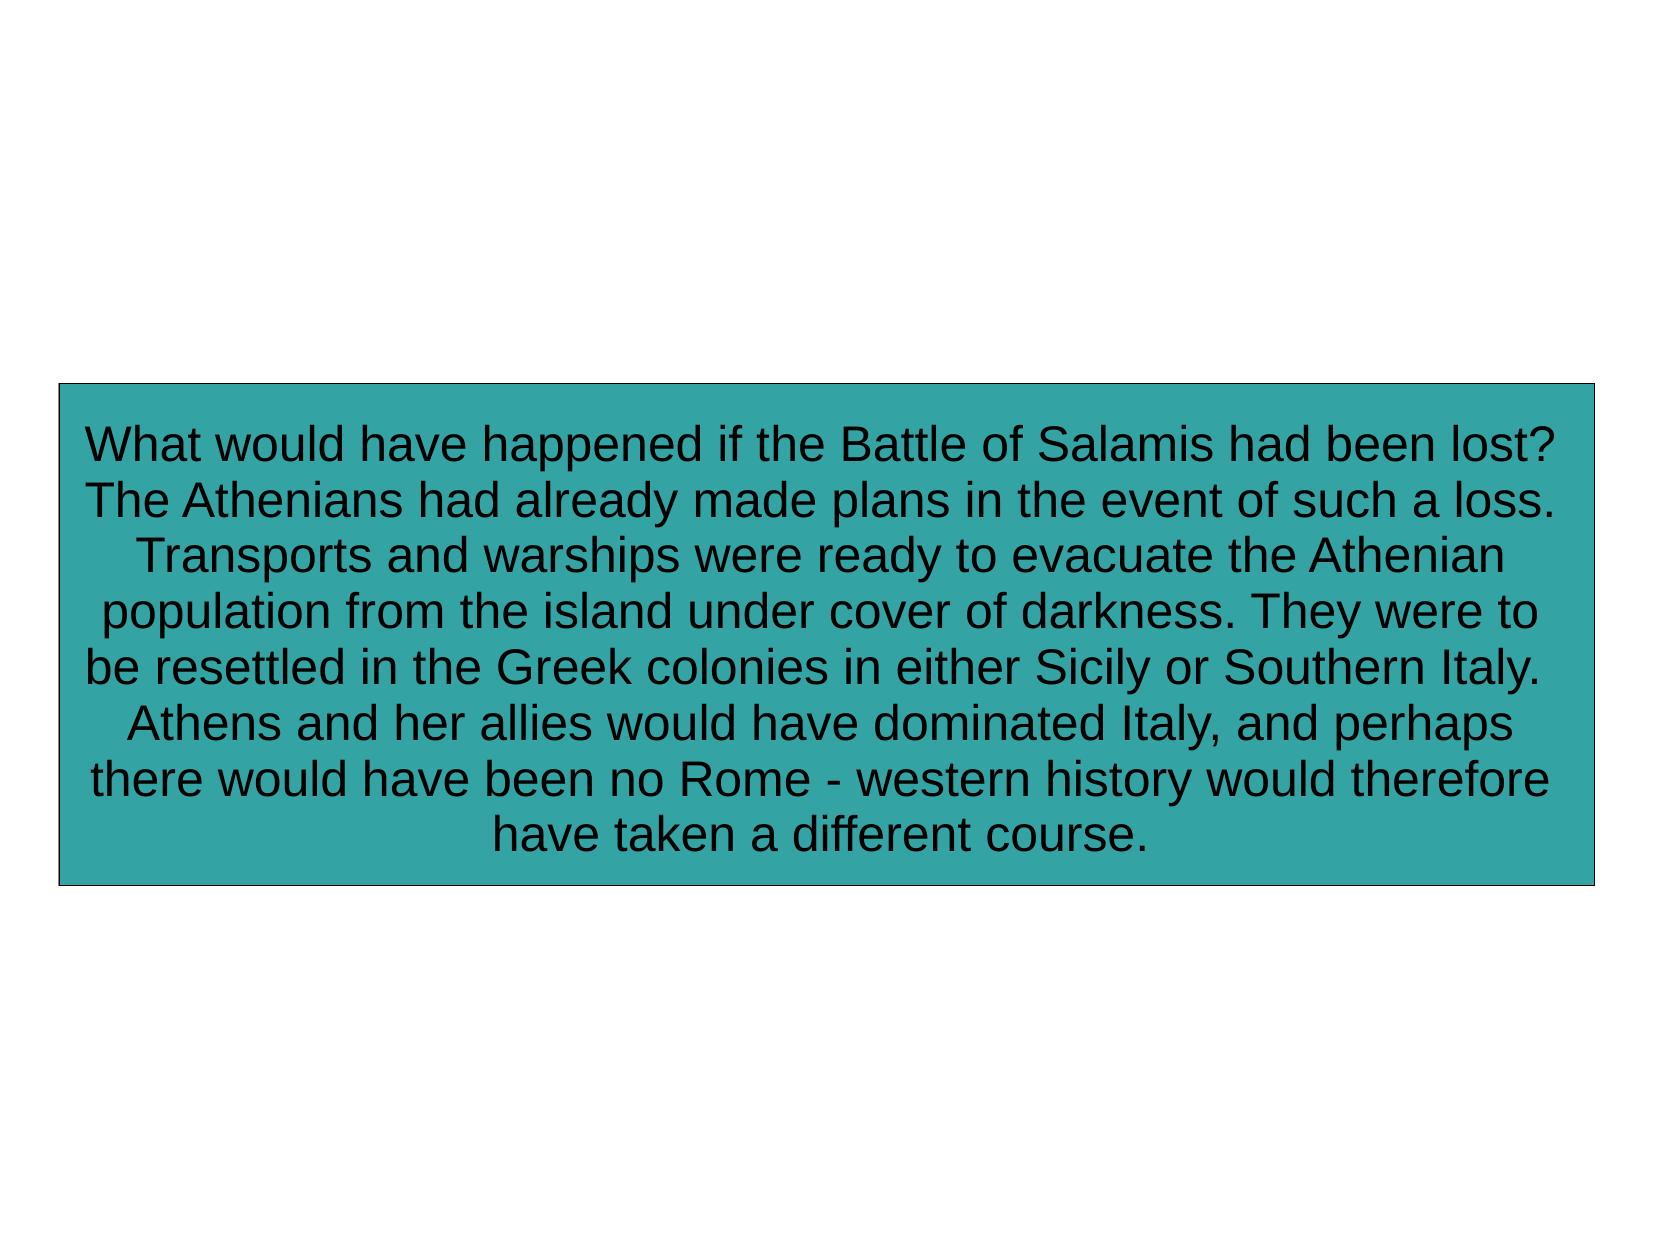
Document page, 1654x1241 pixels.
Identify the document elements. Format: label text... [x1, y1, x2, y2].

text_box [59, 383, 76, 886]
text_box [1565, 383, 1595, 886]
subtitle What would have happened if the Battle of Salamis had been lost? The Athenians had already made plans in the event of such a loss. Transports and warships were ready to evacuate the Athenian population from the island under cover of darkness. They were to be resettled in the Greek colonies in either Sicily or Southern Italy. Athens and her allies would have dominated Italy, and perhaps there would have been no Rome - western history would therefore have taken a different course. [76, 383, 1565, 895]
